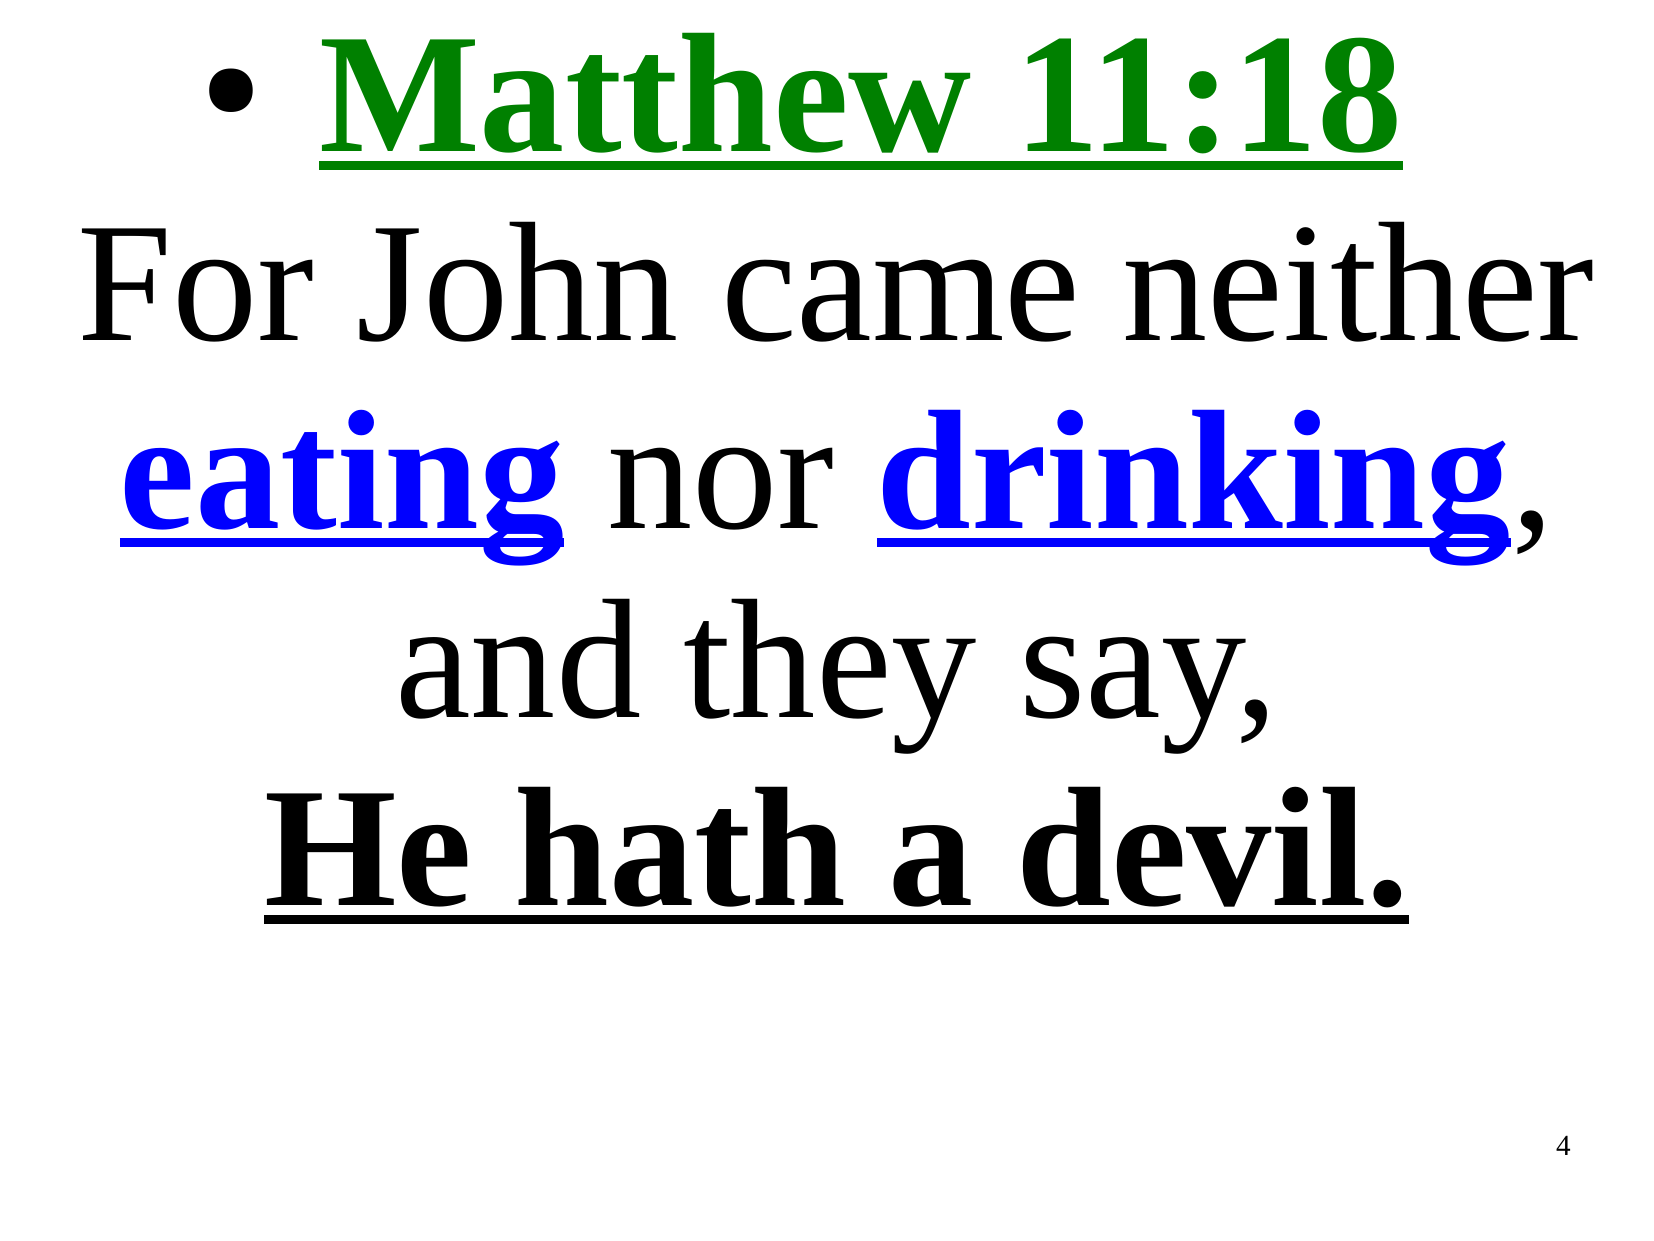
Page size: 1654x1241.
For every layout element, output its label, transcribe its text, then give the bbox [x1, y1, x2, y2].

list Matthew 11:18 For John came neither eating nor drinking, and they say, He hath a devil. [0, 0, 1651, 1238]
